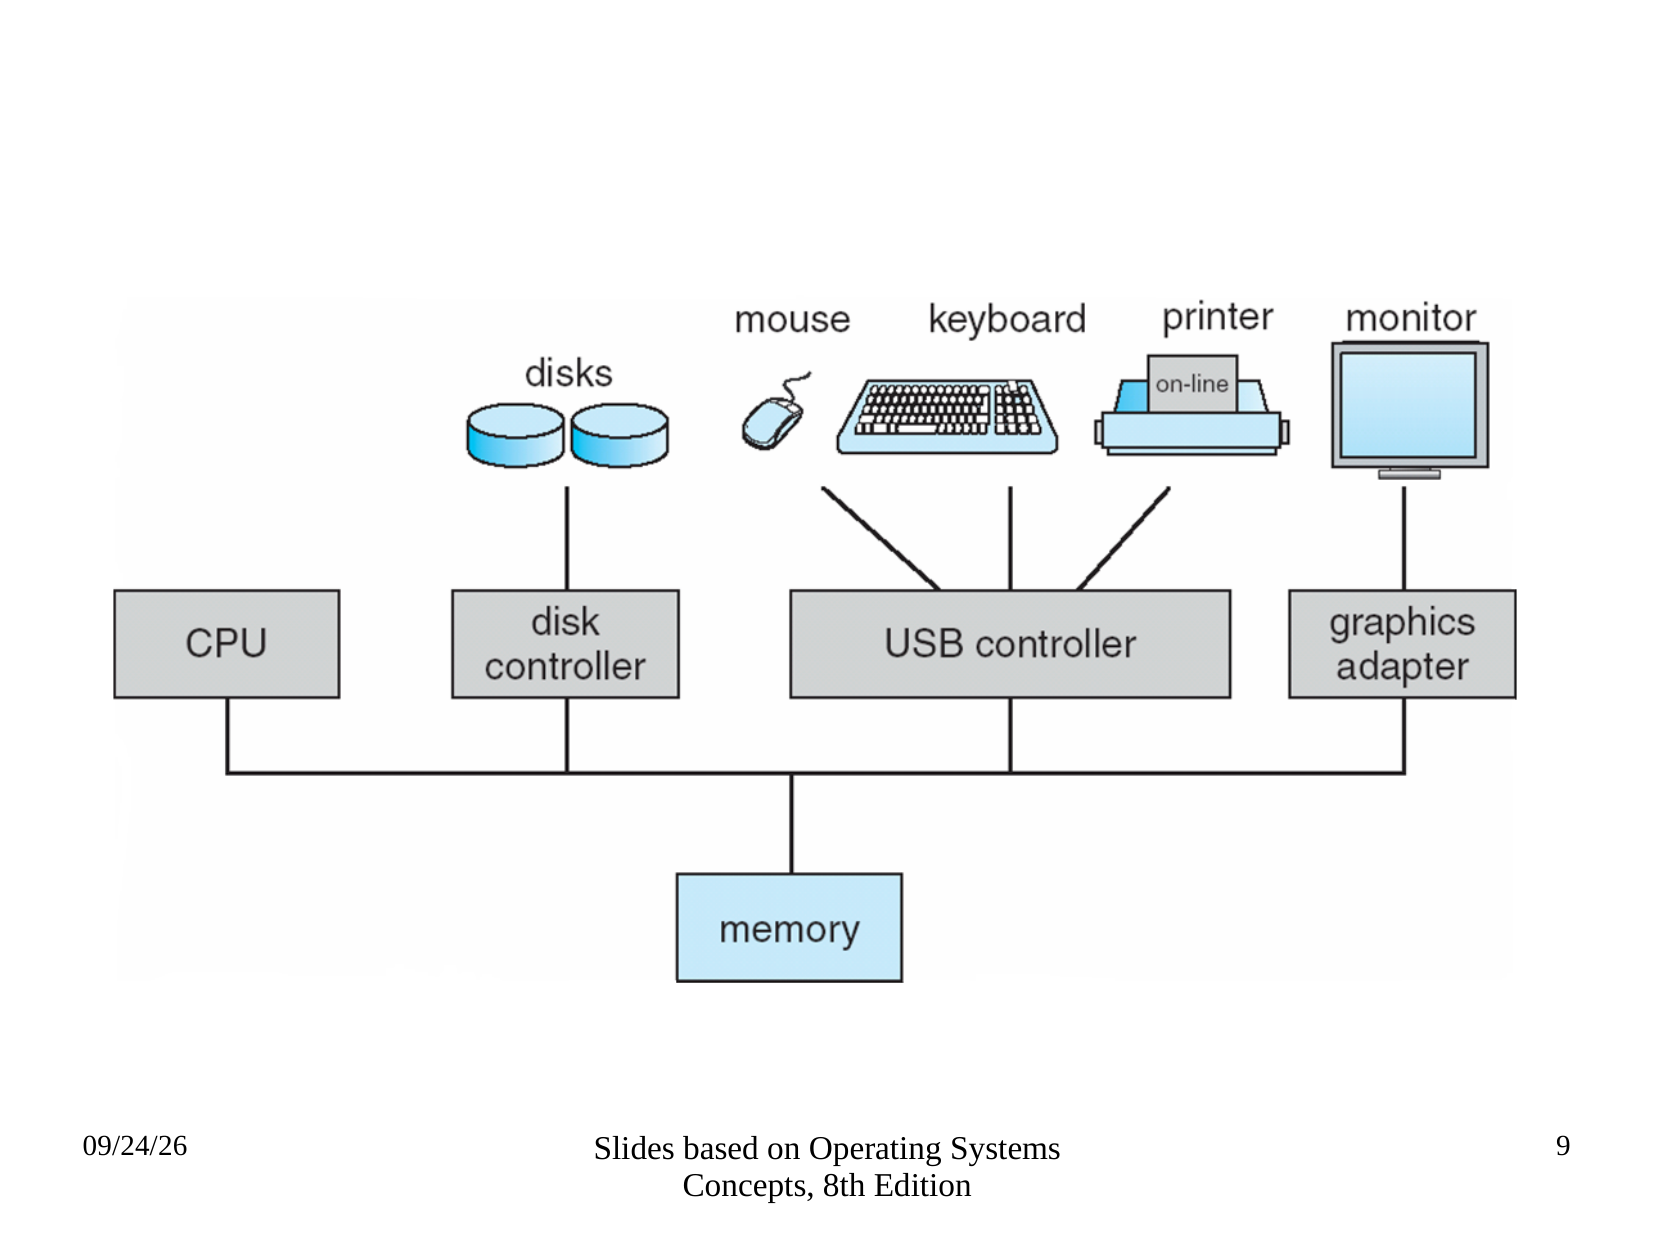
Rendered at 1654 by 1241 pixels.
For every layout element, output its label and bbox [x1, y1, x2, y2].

picture [102, 287, 1527, 992]
